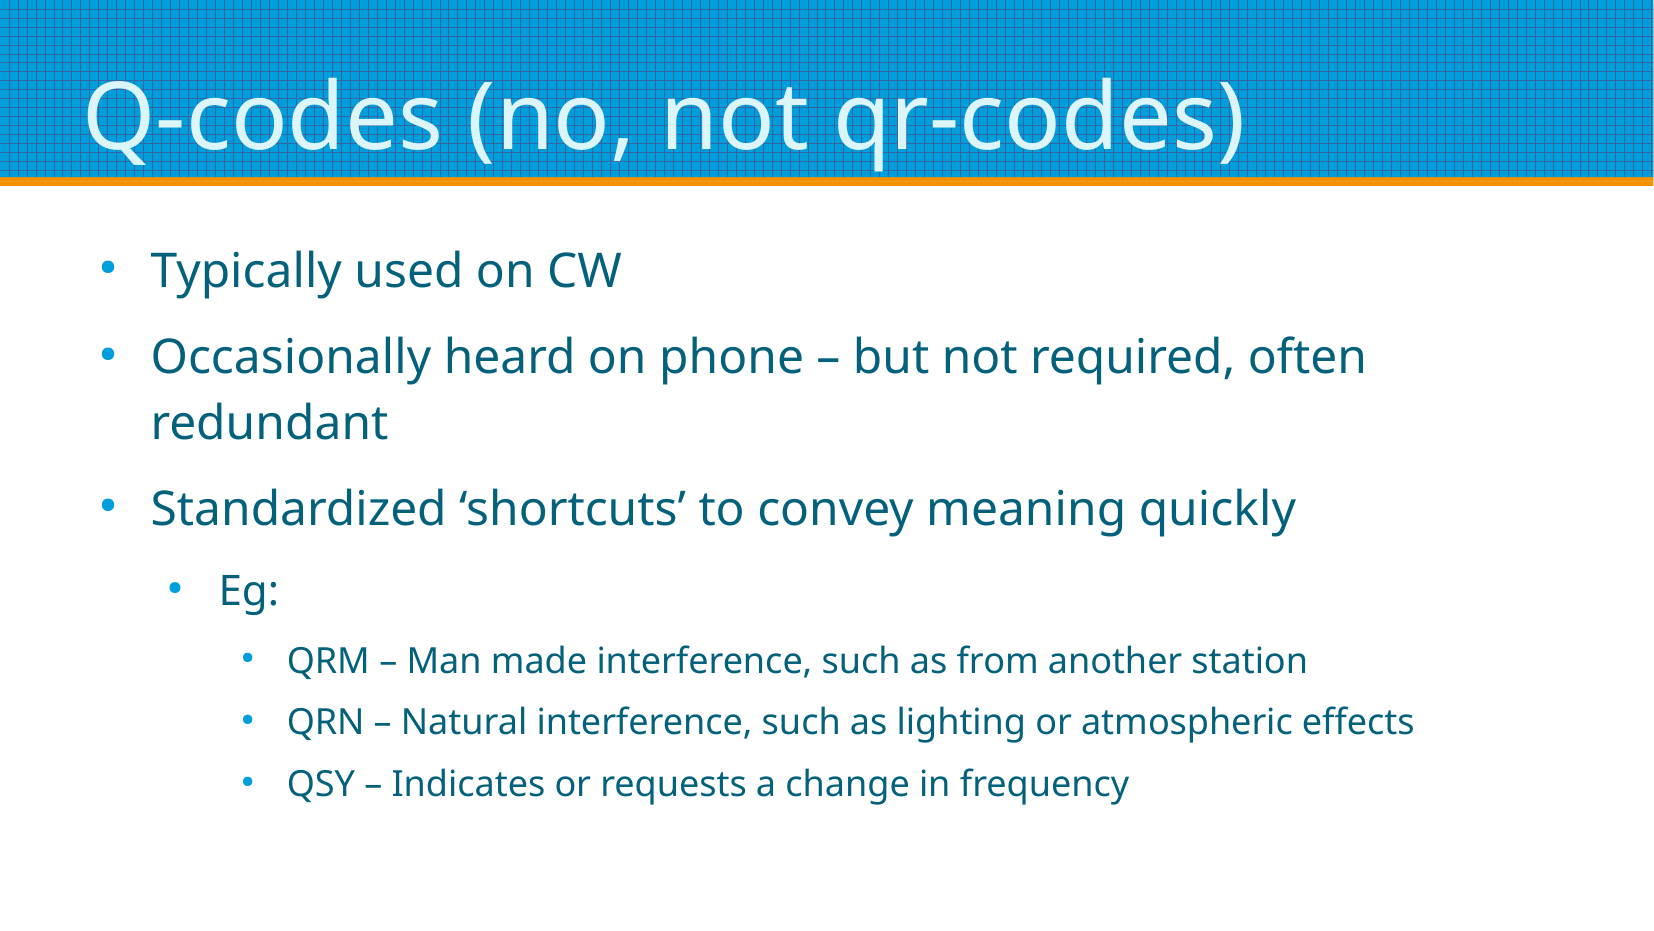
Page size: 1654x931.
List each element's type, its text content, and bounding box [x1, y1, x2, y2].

title Q-codes (no, not qr-codes) [82, 14, 1571, 178]
list Typically used on CW Occasionally heard on phone – but not required, often redundant Standardized ‘shortcuts’ to convey meaning quickly Eg: QRM – Man made interference, such as from another station QRN – Natural interference, such as lighting or atmospheric effects QSY – Indicates or requests a change in frequency [82, 236, 1571, 813]
